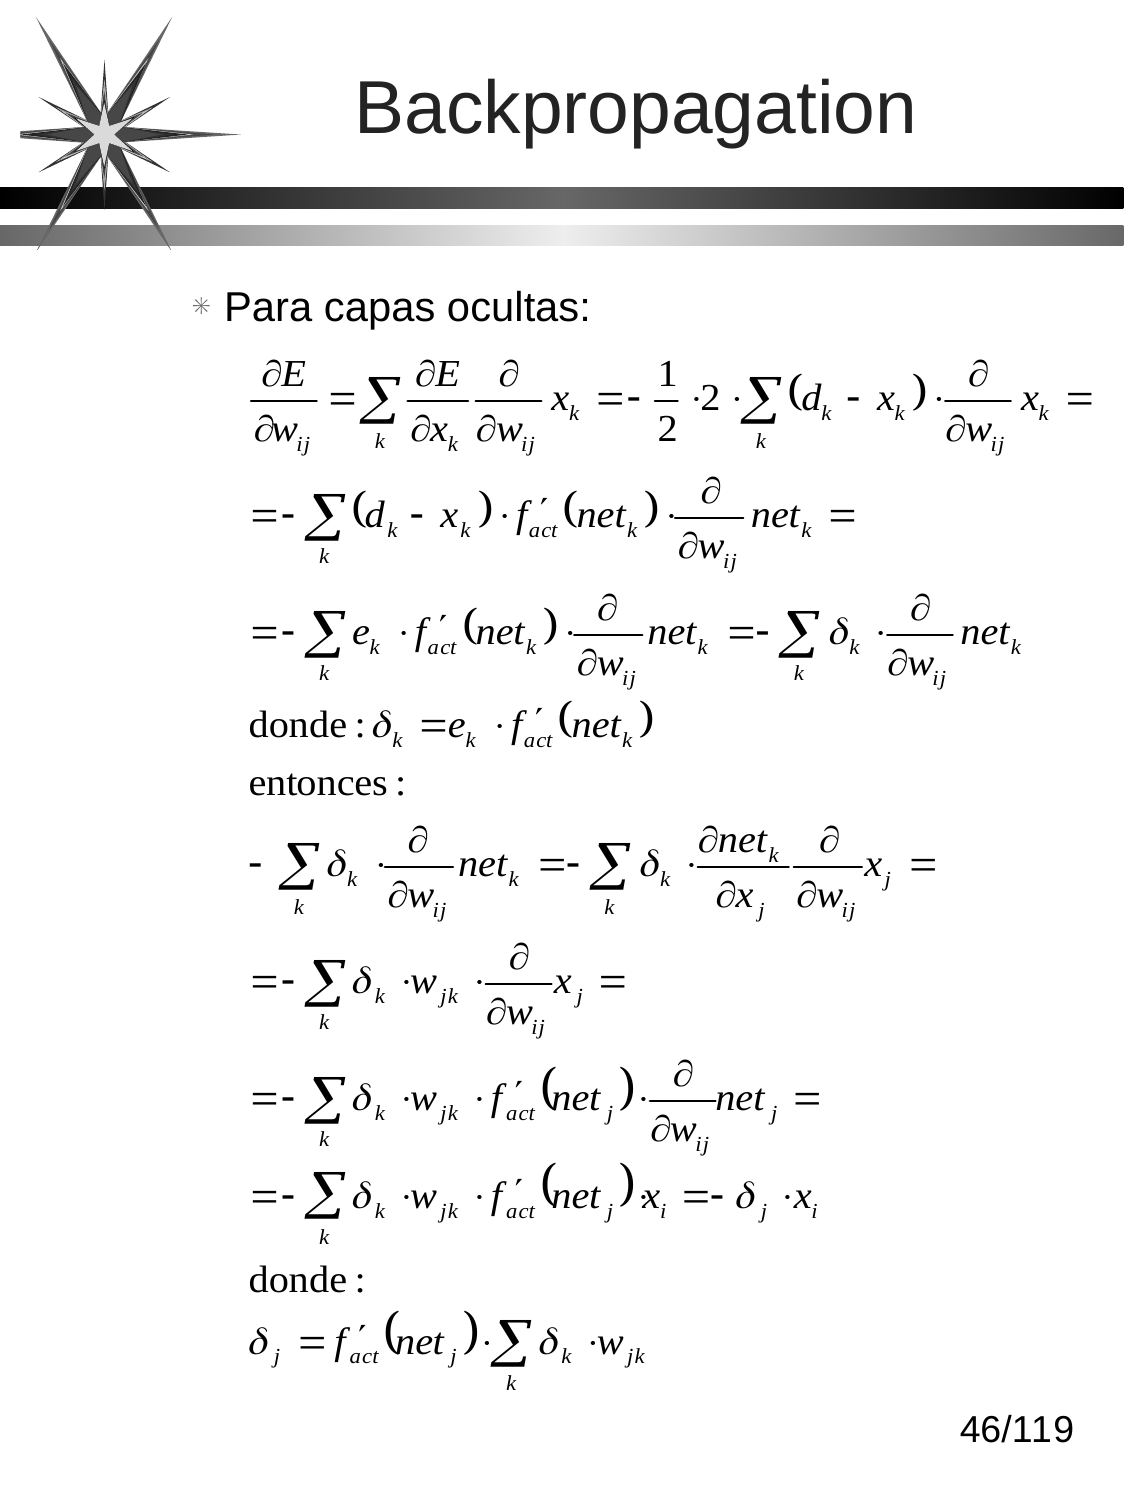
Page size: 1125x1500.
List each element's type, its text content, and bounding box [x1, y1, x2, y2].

title Backpropagation [174, 50, 1097, 163]
chart [243, 348, 1094, 1400]
list Para capas ocultas: [37, 275, 1075, 1450]
